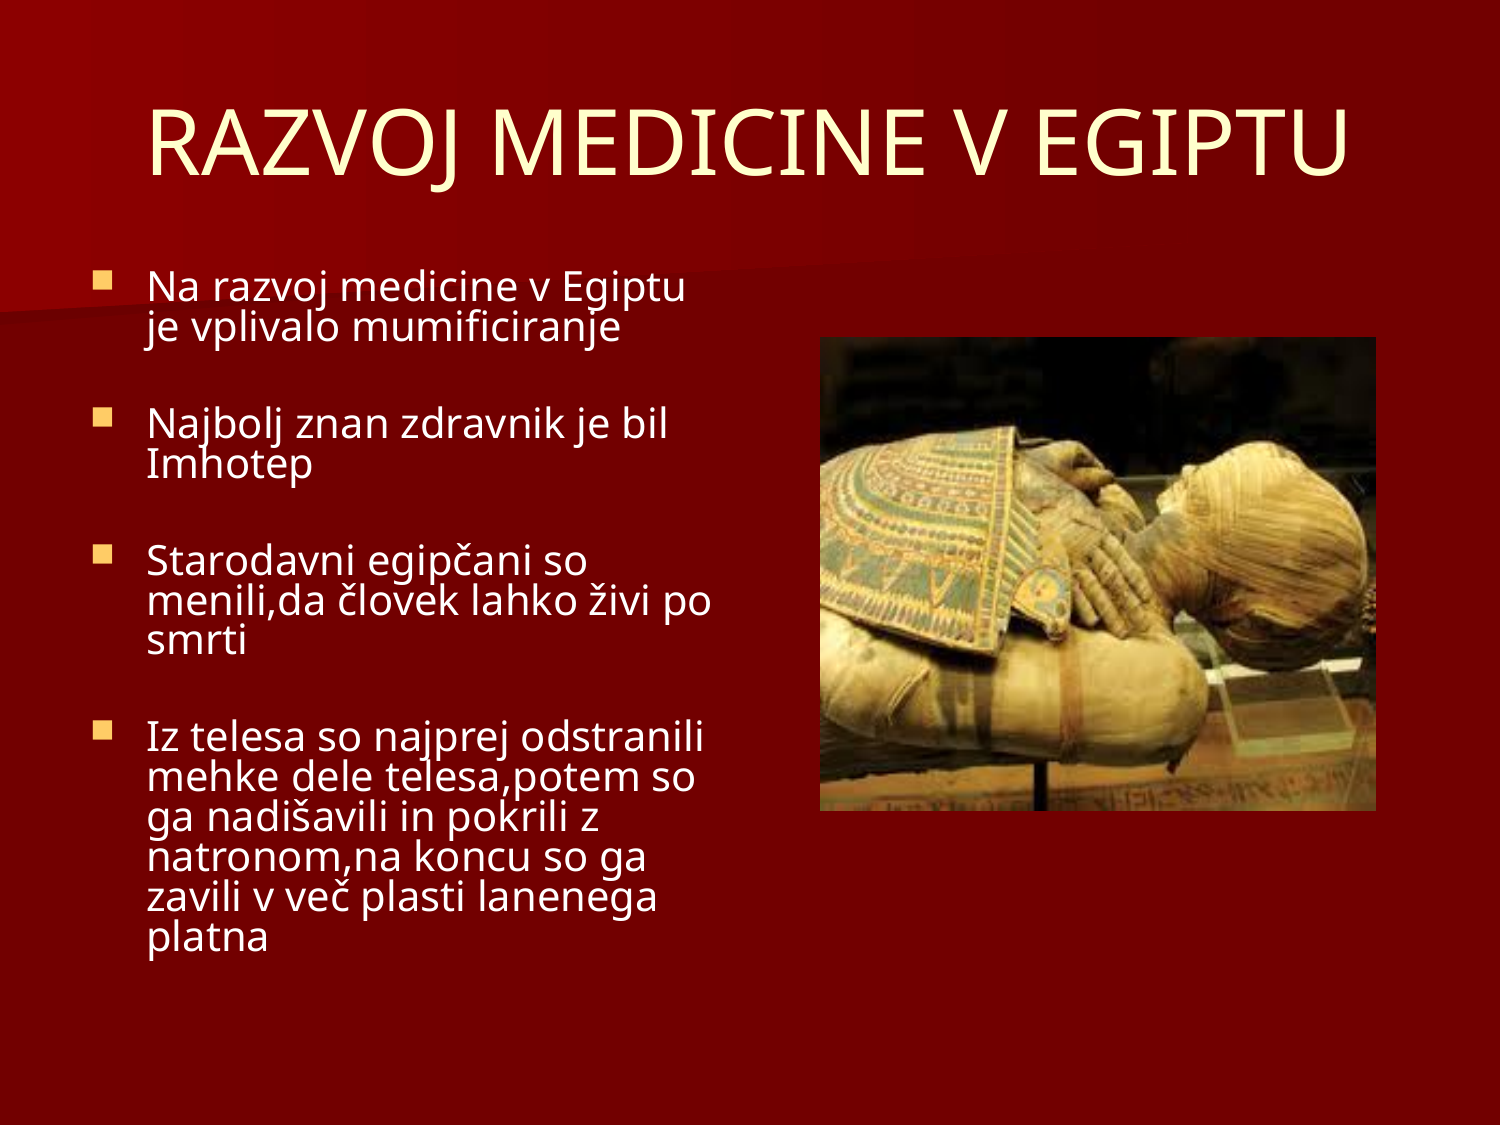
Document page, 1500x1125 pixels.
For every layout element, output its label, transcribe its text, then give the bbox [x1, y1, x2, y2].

picture [820, 337, 1376, 811]
title RAZVOJ MEDICINE V EGIPTU [75, 45, 1425, 233]
list Na razvoj medicine v Egiptu je vplivalo mumificiranje Najbolj znan zdravnik je bil Imhotep Starodavni egipčani so menili,da človek lahko živi po smrti Iz telesa so najprej odstranili mehke dele telesa,potem so ga nadišavili in pokrili z natronom,na koncu so ga zavili v več plasti lanenega platna [75, 262, 738, 1000]
